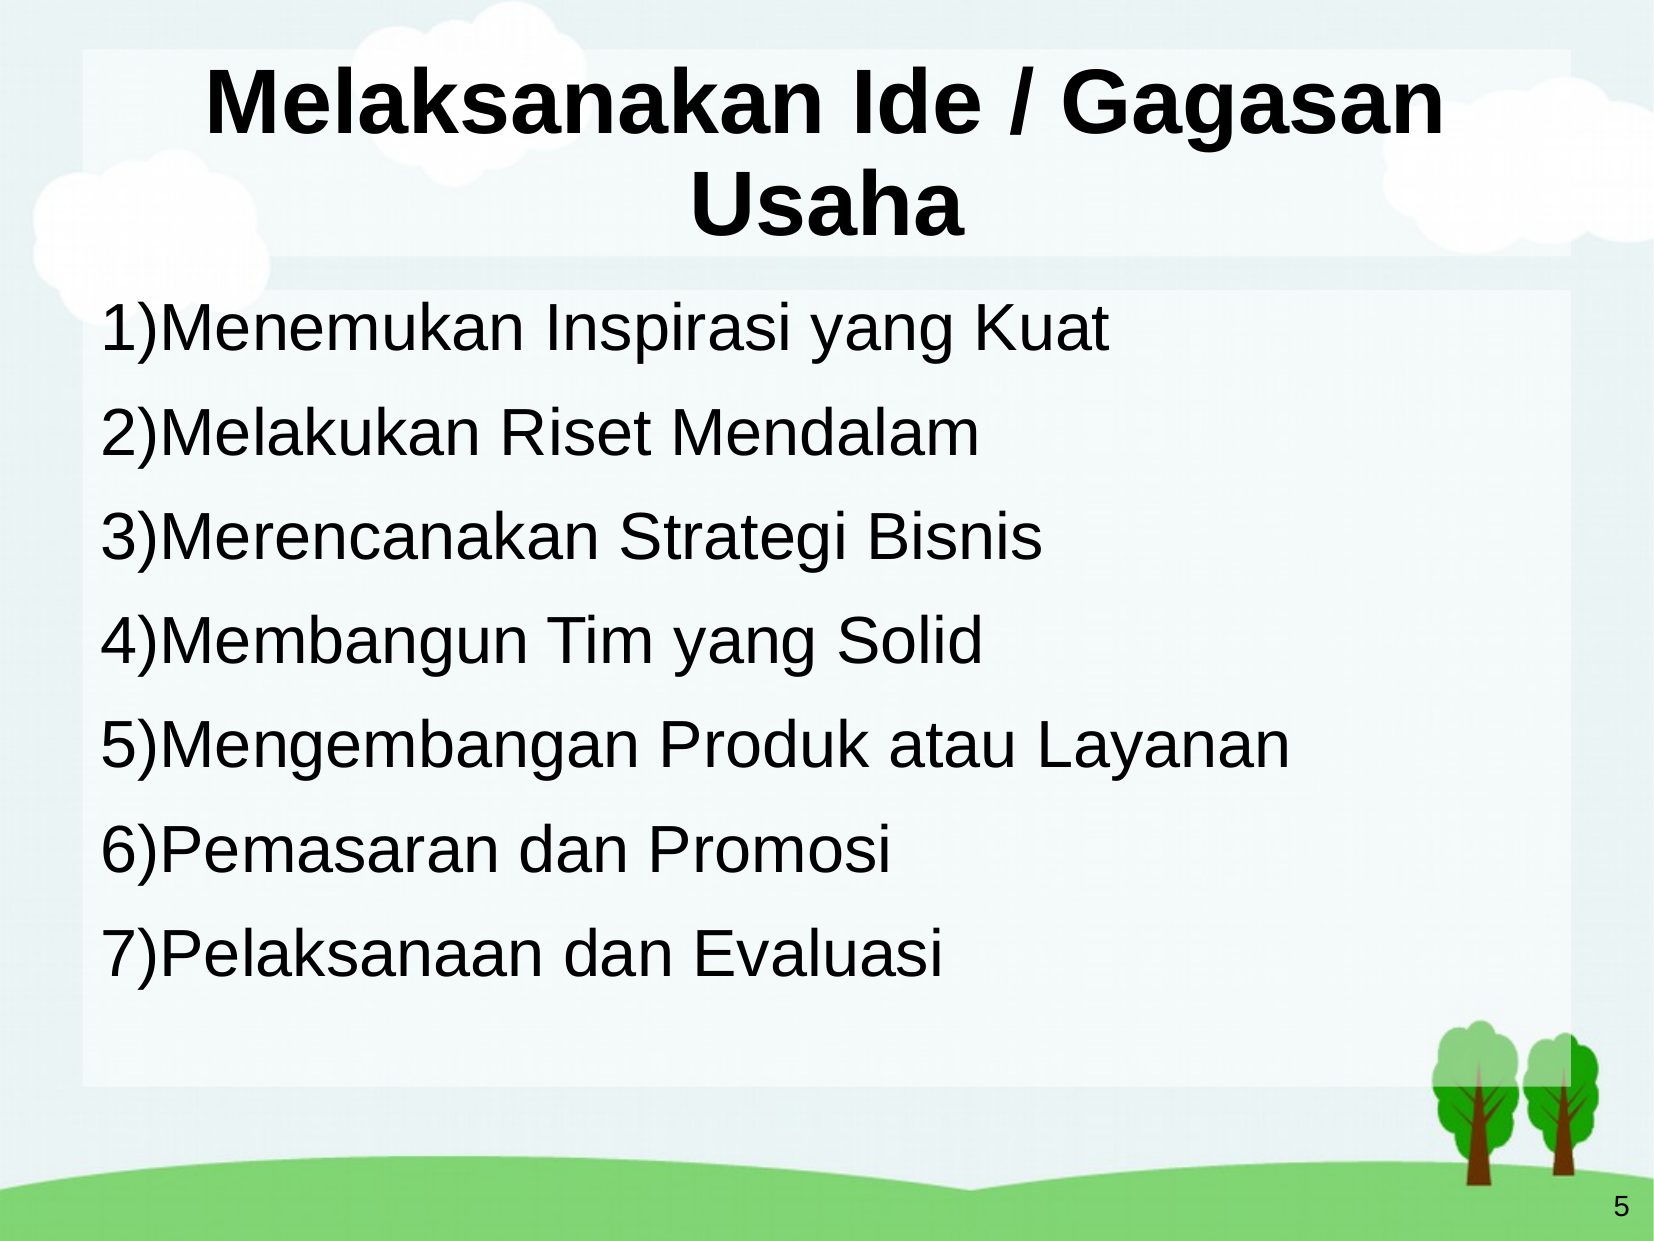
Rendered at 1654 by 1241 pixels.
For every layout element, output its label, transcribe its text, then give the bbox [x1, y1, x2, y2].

title Melaksanakan Ide / Gagasan Usaha [82, 49, 1571, 257]
picture [0, 0, 1654, 1241]
list Menemukan Inspirasi yang Kuat Melakukan Riset Mendalam Merencanakan Strategi Bisnis Membangun Tim yang Solid Mengembangan Produk atau Layanan Pemasaran dan Promosi Pelaksanaan dan Evaluasi [82, 290, 1571, 1087]
